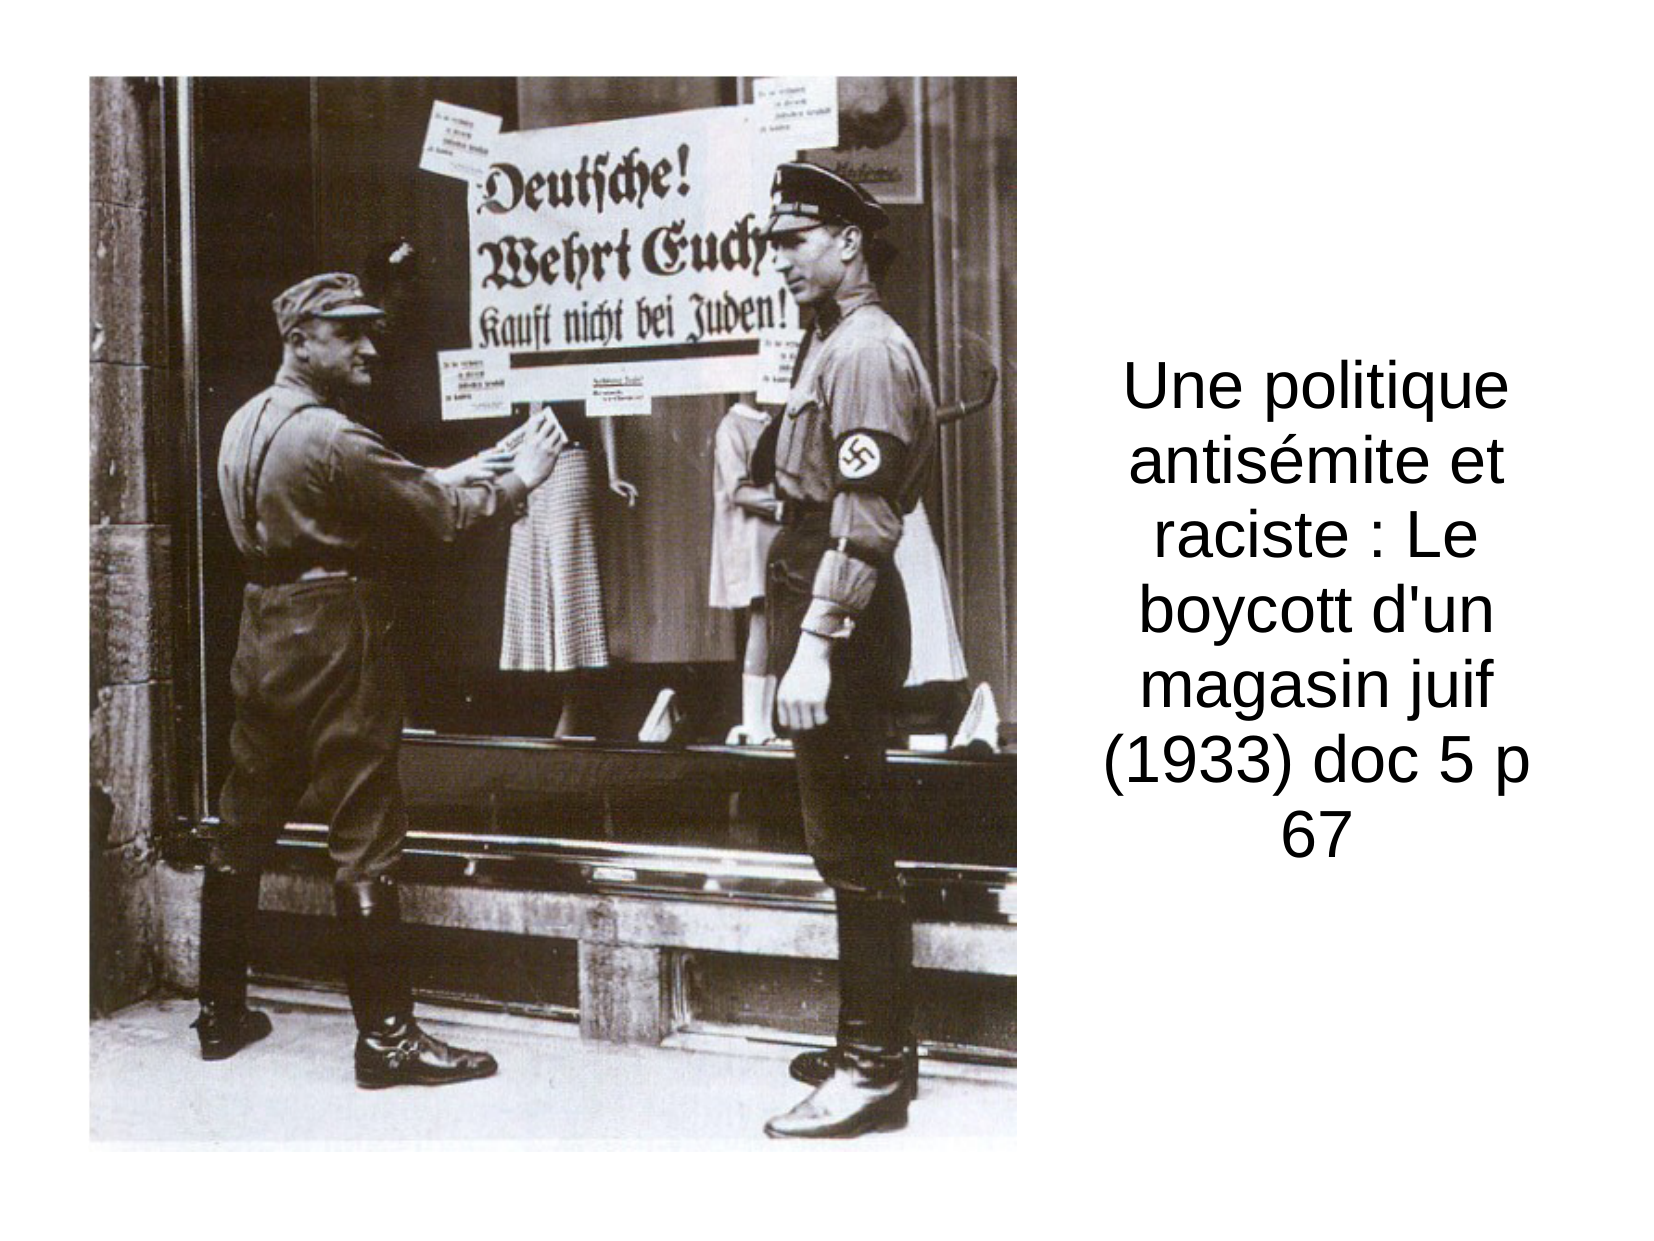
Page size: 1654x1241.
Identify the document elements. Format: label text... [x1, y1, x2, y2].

subtitle Une politique antisémite et raciste : Le boycott d'un magasin juif (1933) doc 5 p 67 [1062, 118, 1571, 1102]
picture [88, 75, 1017, 1152]
